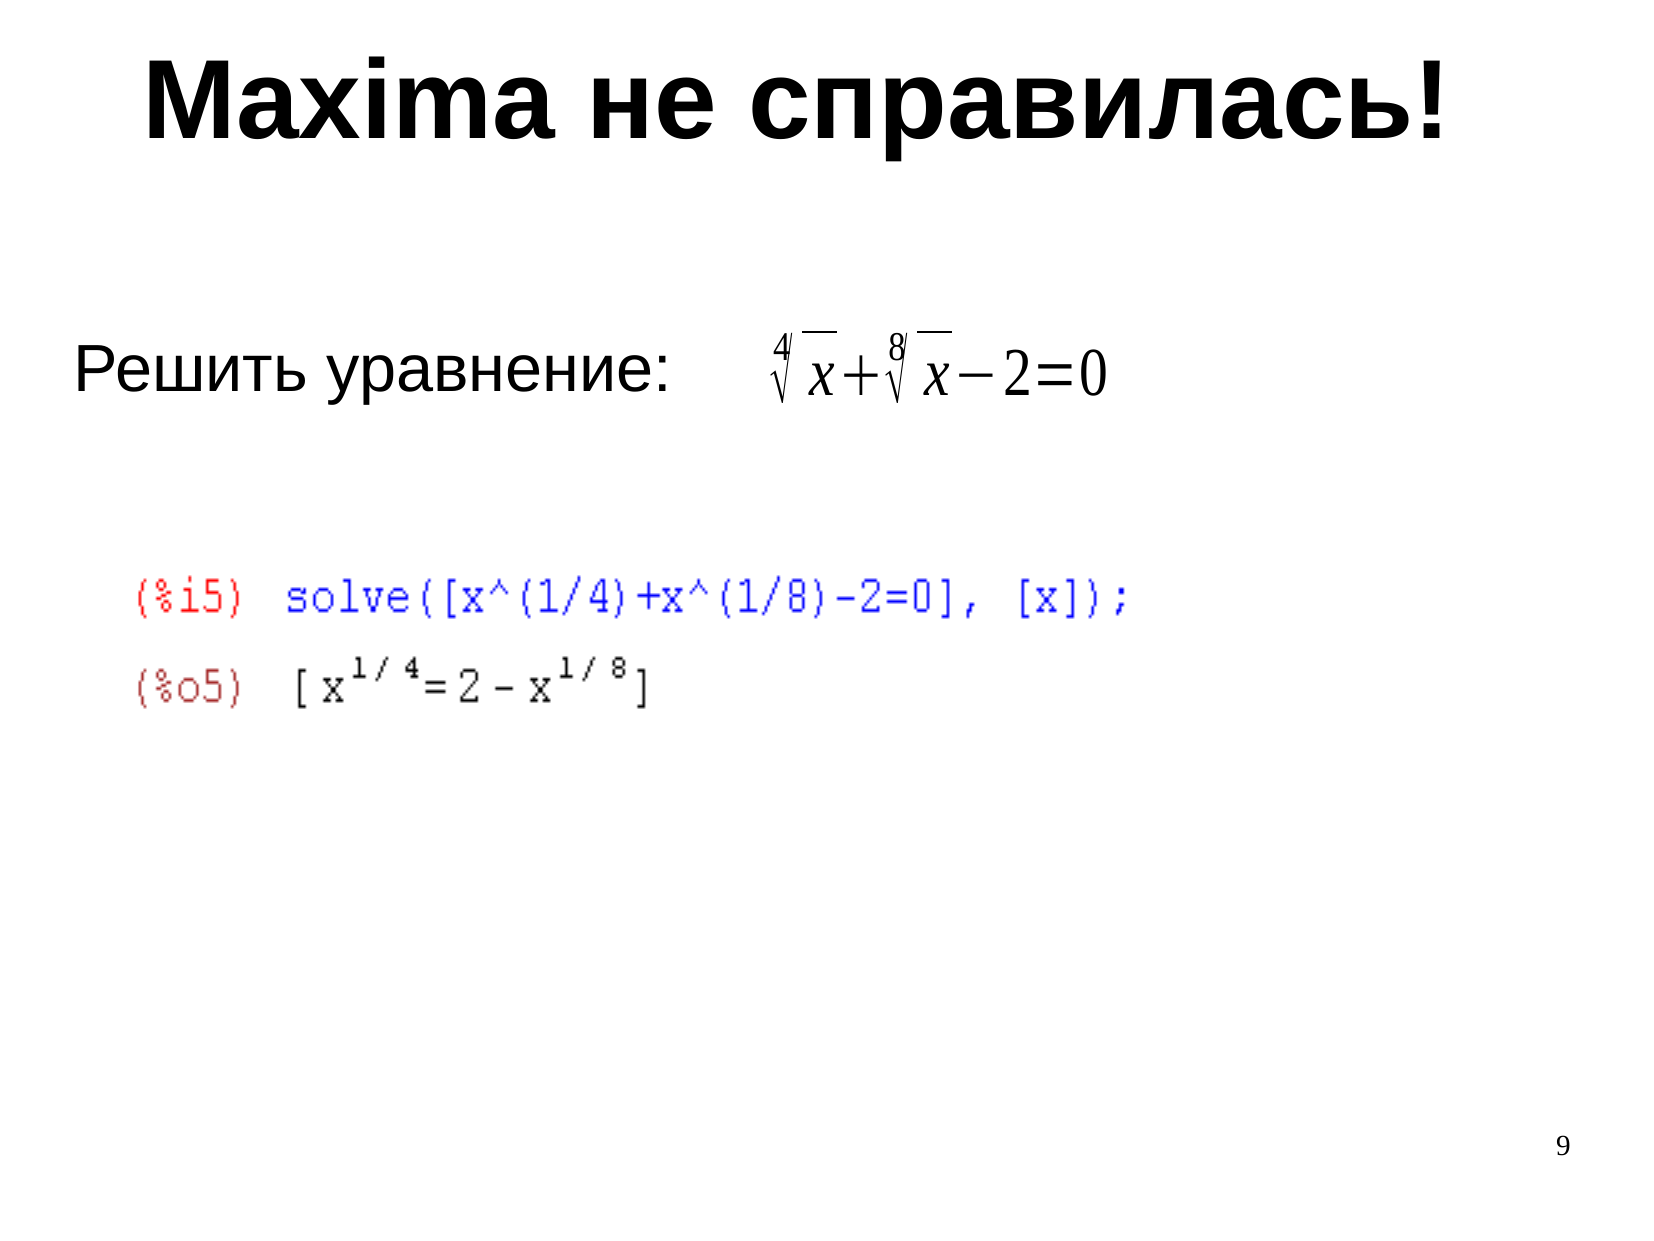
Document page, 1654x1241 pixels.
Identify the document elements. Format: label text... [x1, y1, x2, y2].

text_box Решить уравнение: [59, 323, 739, 414]
picture [122, 490, 1152, 739]
chart [755, 322, 1123, 414]
text_box Maxima не справилась! [29, 29, 1565, 170]
